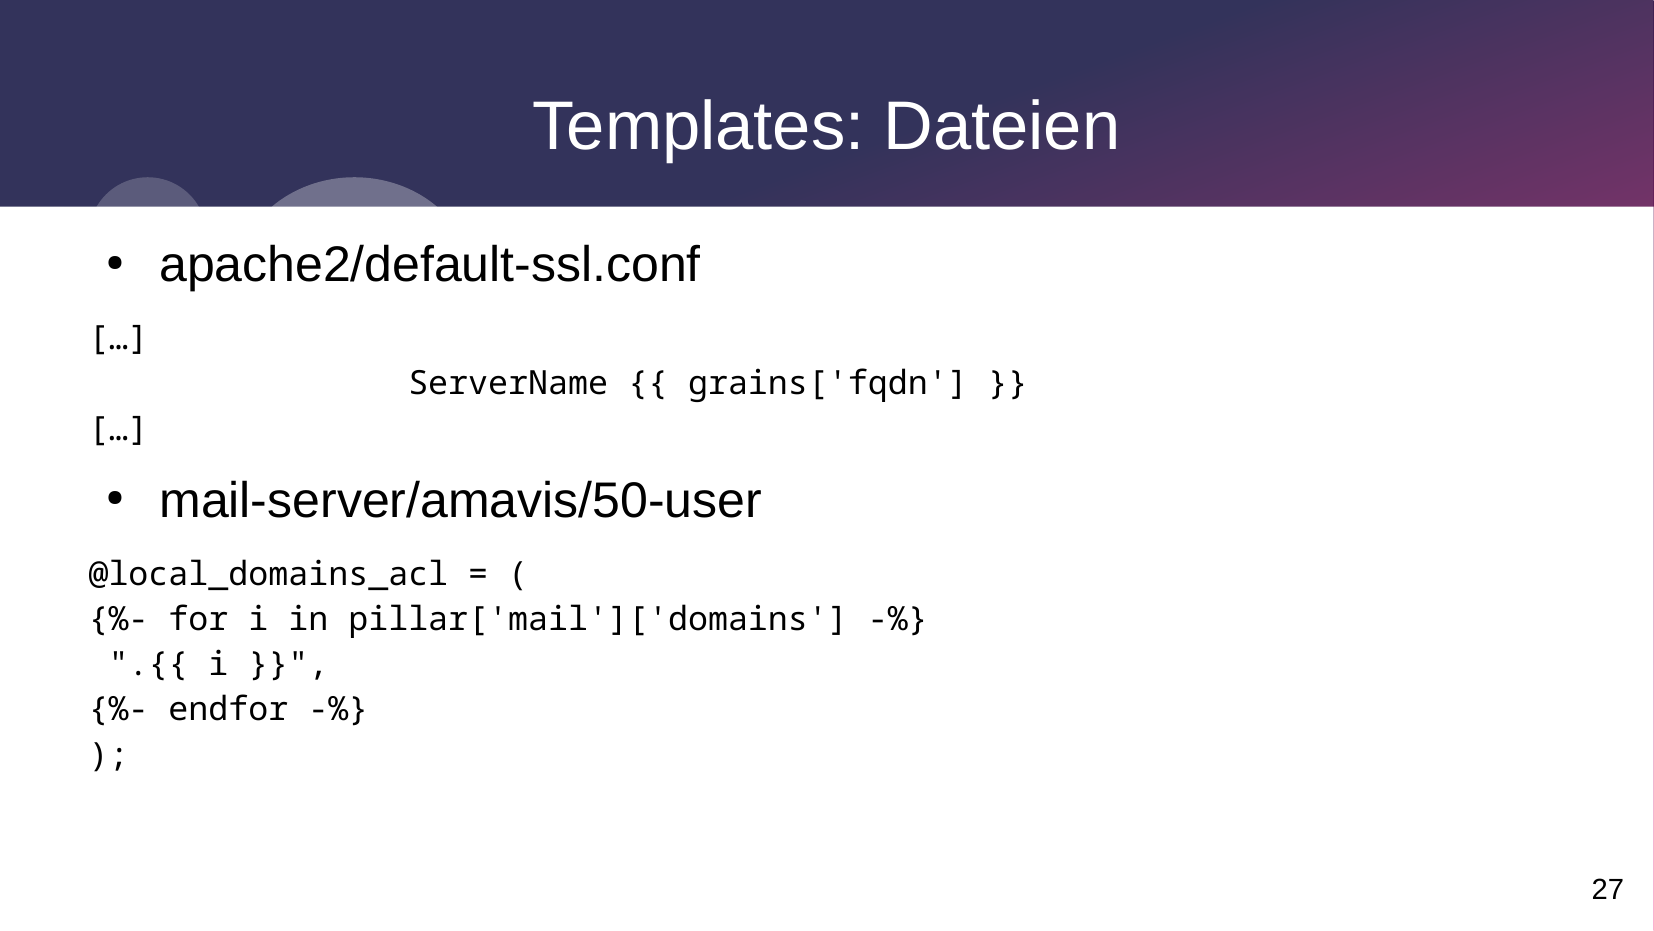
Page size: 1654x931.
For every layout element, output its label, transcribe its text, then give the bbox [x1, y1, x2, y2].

list apache2/default-ssl.conf […] ServerName {{ grains['fqdn'] }} […] mail-server/amavis/50-user @local_domains_acl = ( {%- for i in pillar['mail']['domains'] -%} ".{{ i }}", {%- endfor -%} ); [88, 236, 1565, 827]
title Templates: Dateien [88, 44, 1565, 207]
